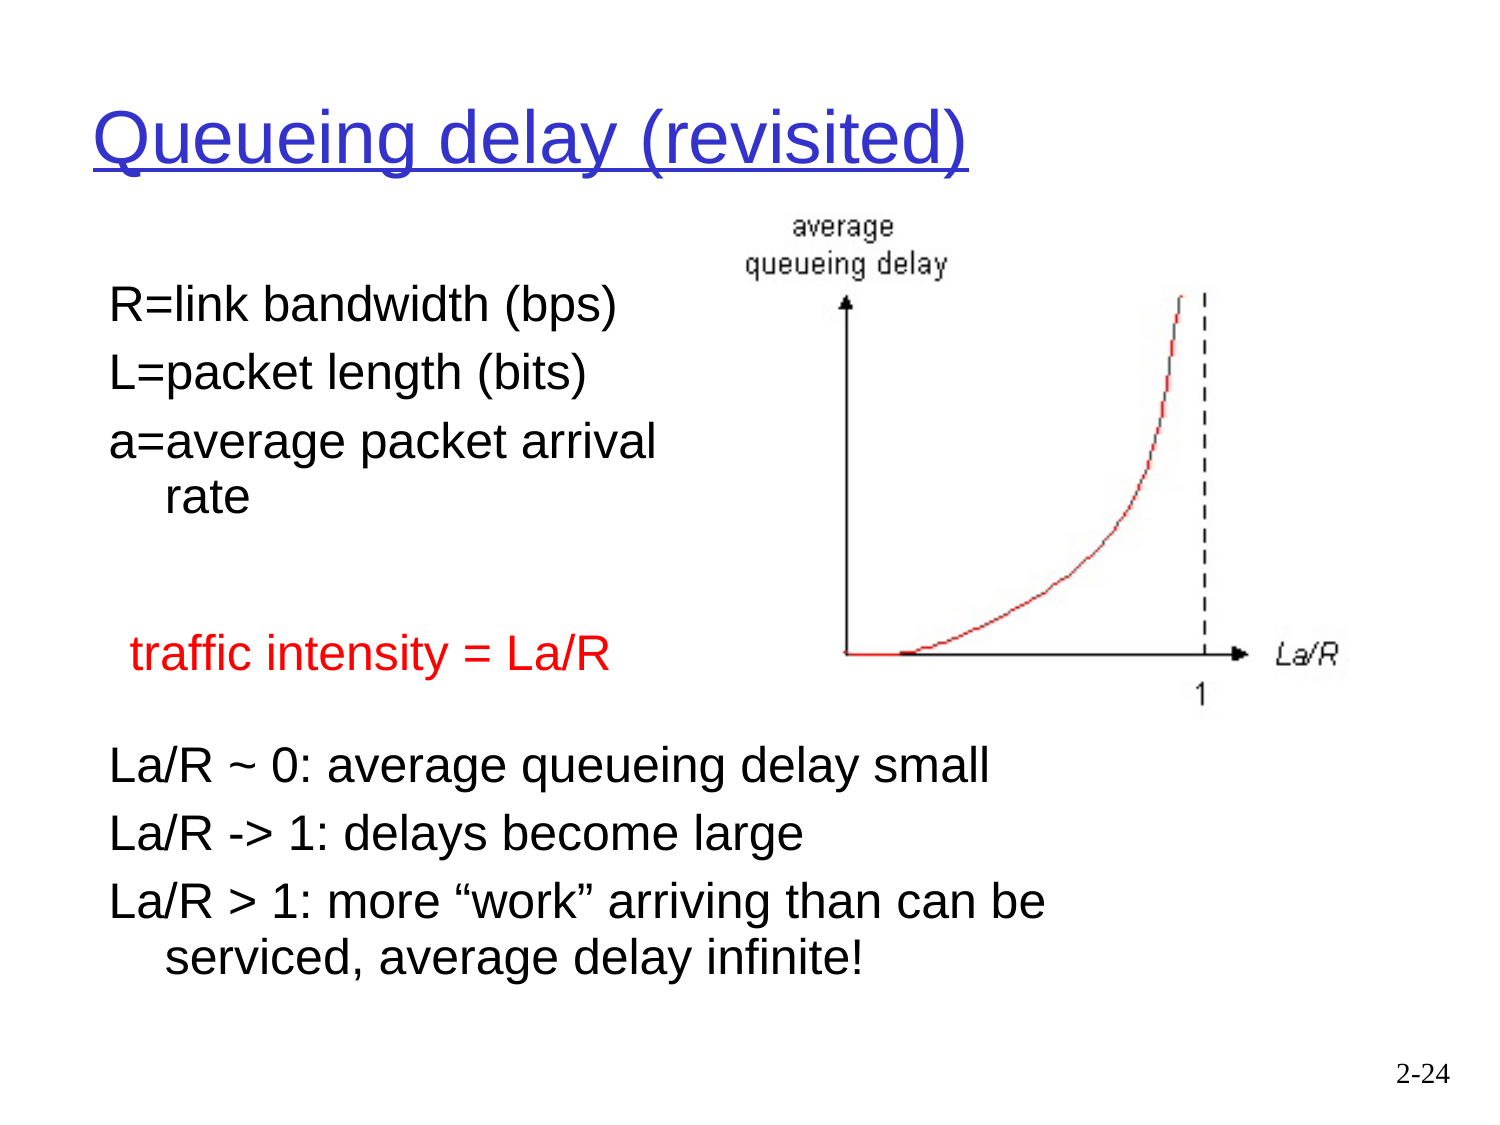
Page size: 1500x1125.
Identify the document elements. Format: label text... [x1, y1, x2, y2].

picture [653, 211, 1500, 732]
text_box traffic intensity = La/R [114, 617, 743, 729]
text_box La/R ~ 0: average queueing delay small La/R -> 1: delays become large La/R > 1: more “work” arriving than can be serviced, average delay infinite! [93, 729, 1238, 1047]
list R=link bandwidth (bps) L=packet length (bits) a=average packet arrival rate [93, 268, 752, 562]
title Queueing delay (revisited) [78, 43, 1354, 232]
